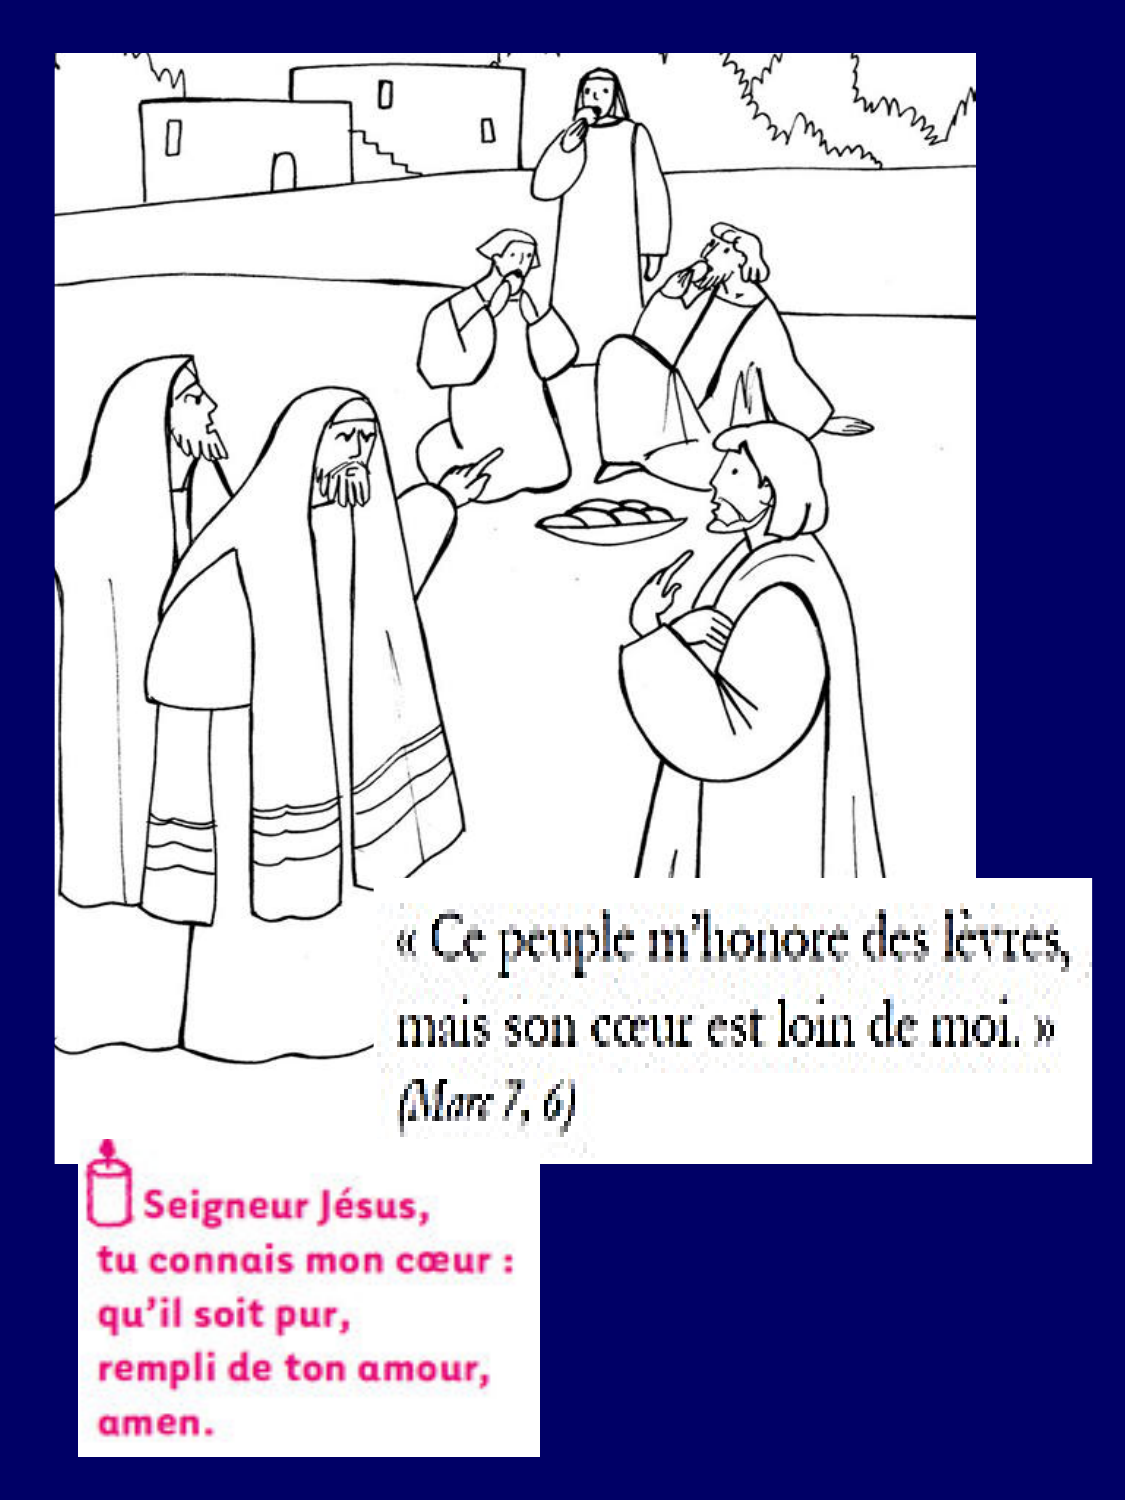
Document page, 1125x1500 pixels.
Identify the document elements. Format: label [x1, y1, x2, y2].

picture [54, 53, 1093, 1457]
